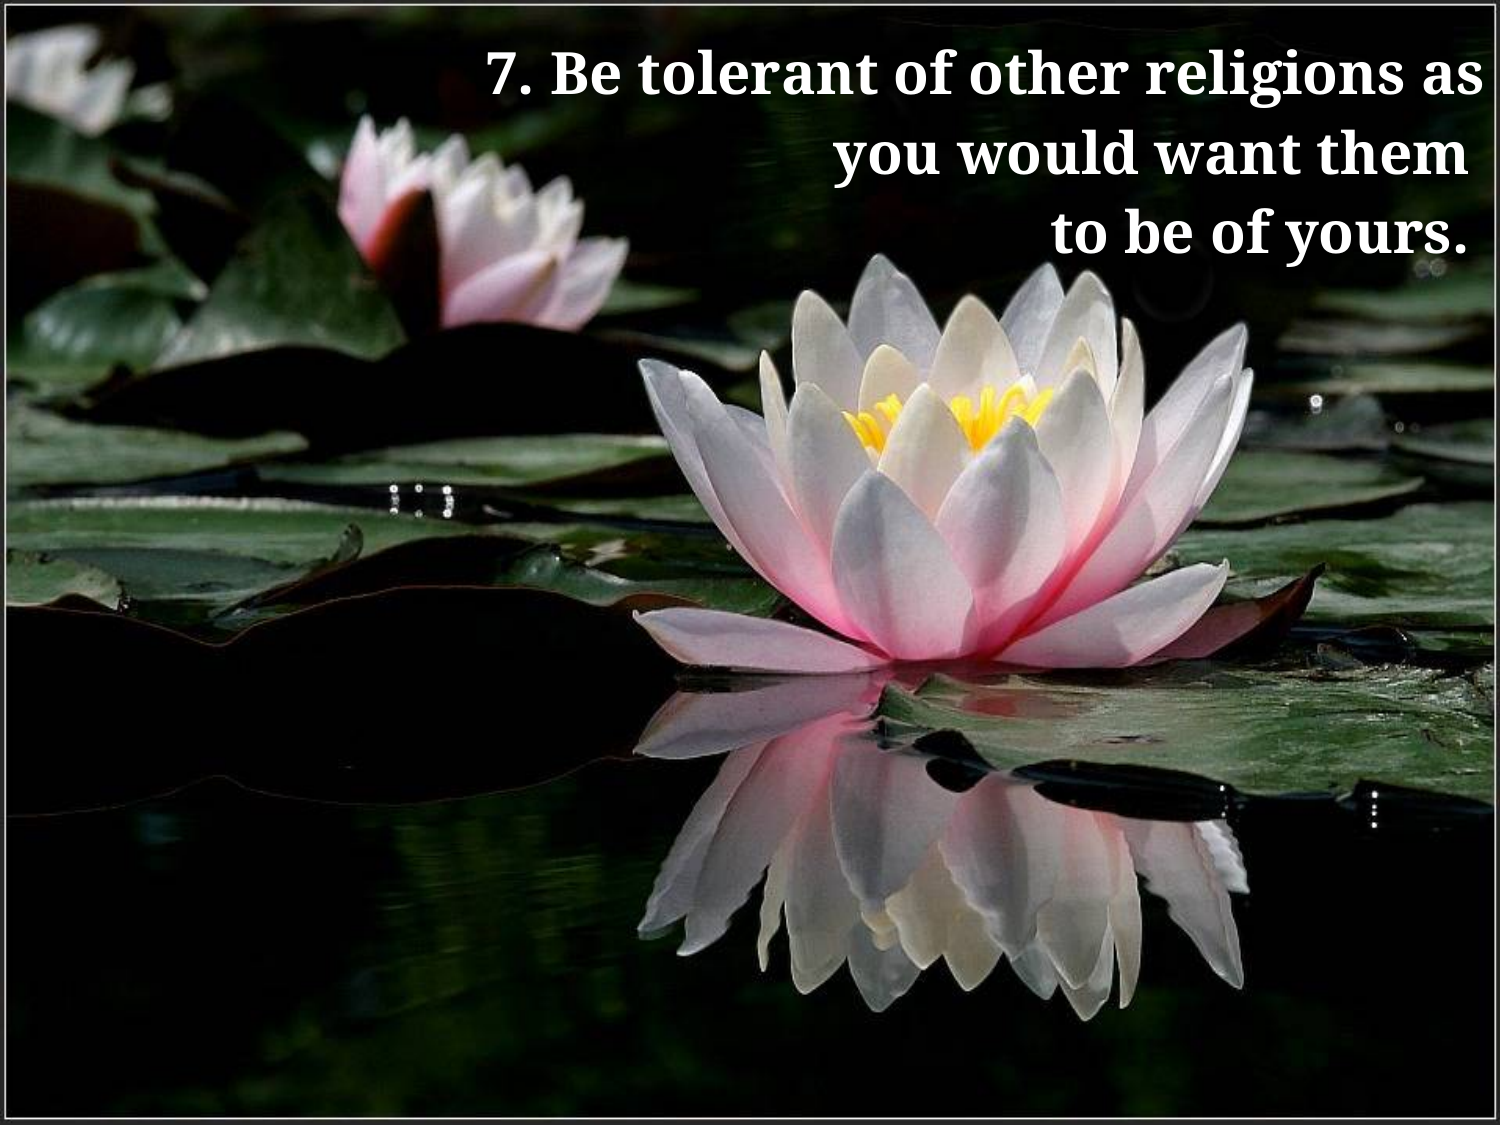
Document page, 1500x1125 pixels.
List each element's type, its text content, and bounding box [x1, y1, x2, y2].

picture [0, 0, 1500, 1125]
text_box 7. Be tolerant of other religions as you would want them to be of yours. [383, 24, 1500, 279]
